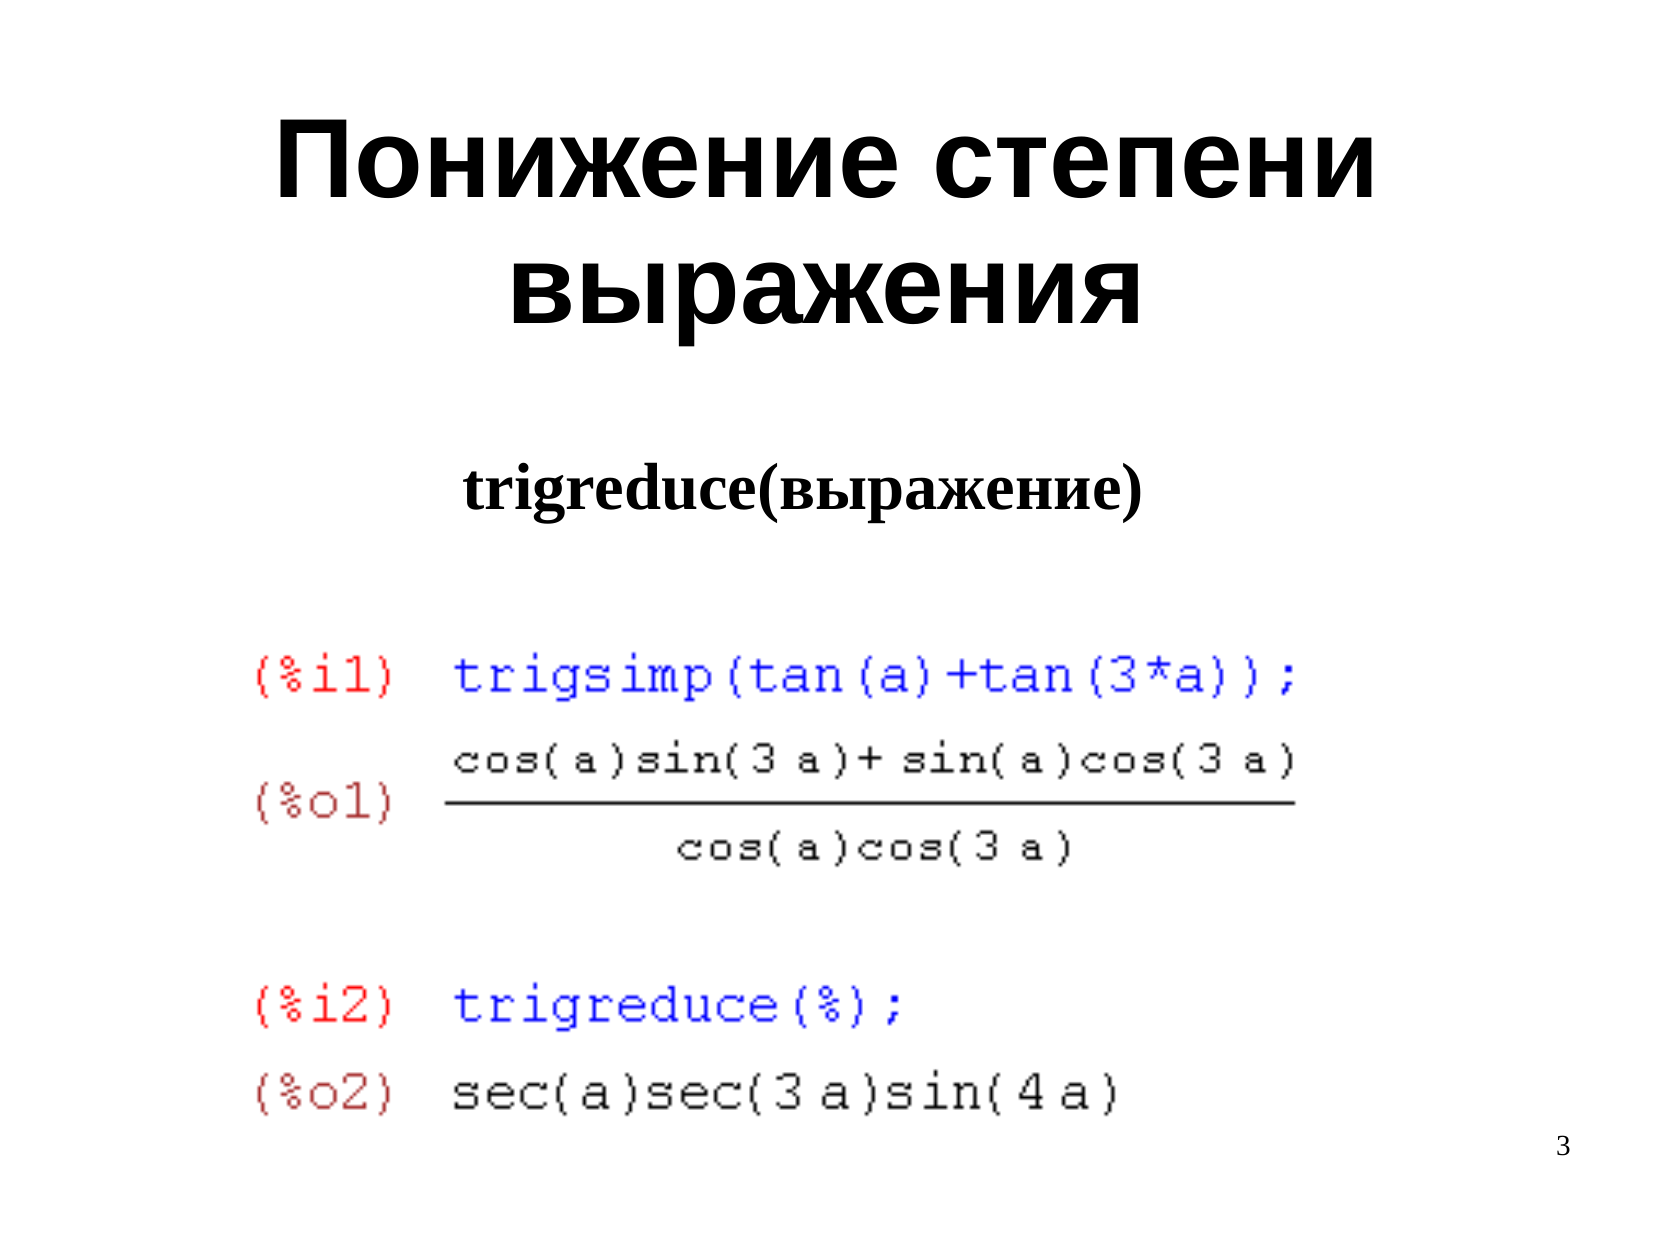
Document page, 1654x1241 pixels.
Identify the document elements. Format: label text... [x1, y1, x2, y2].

text_box trigreduce(выражение) [442, 442, 1182, 532]
text_box Понижение степени выражения [29, 88, 1625, 355]
picture [236, 560, 1329, 1152]
